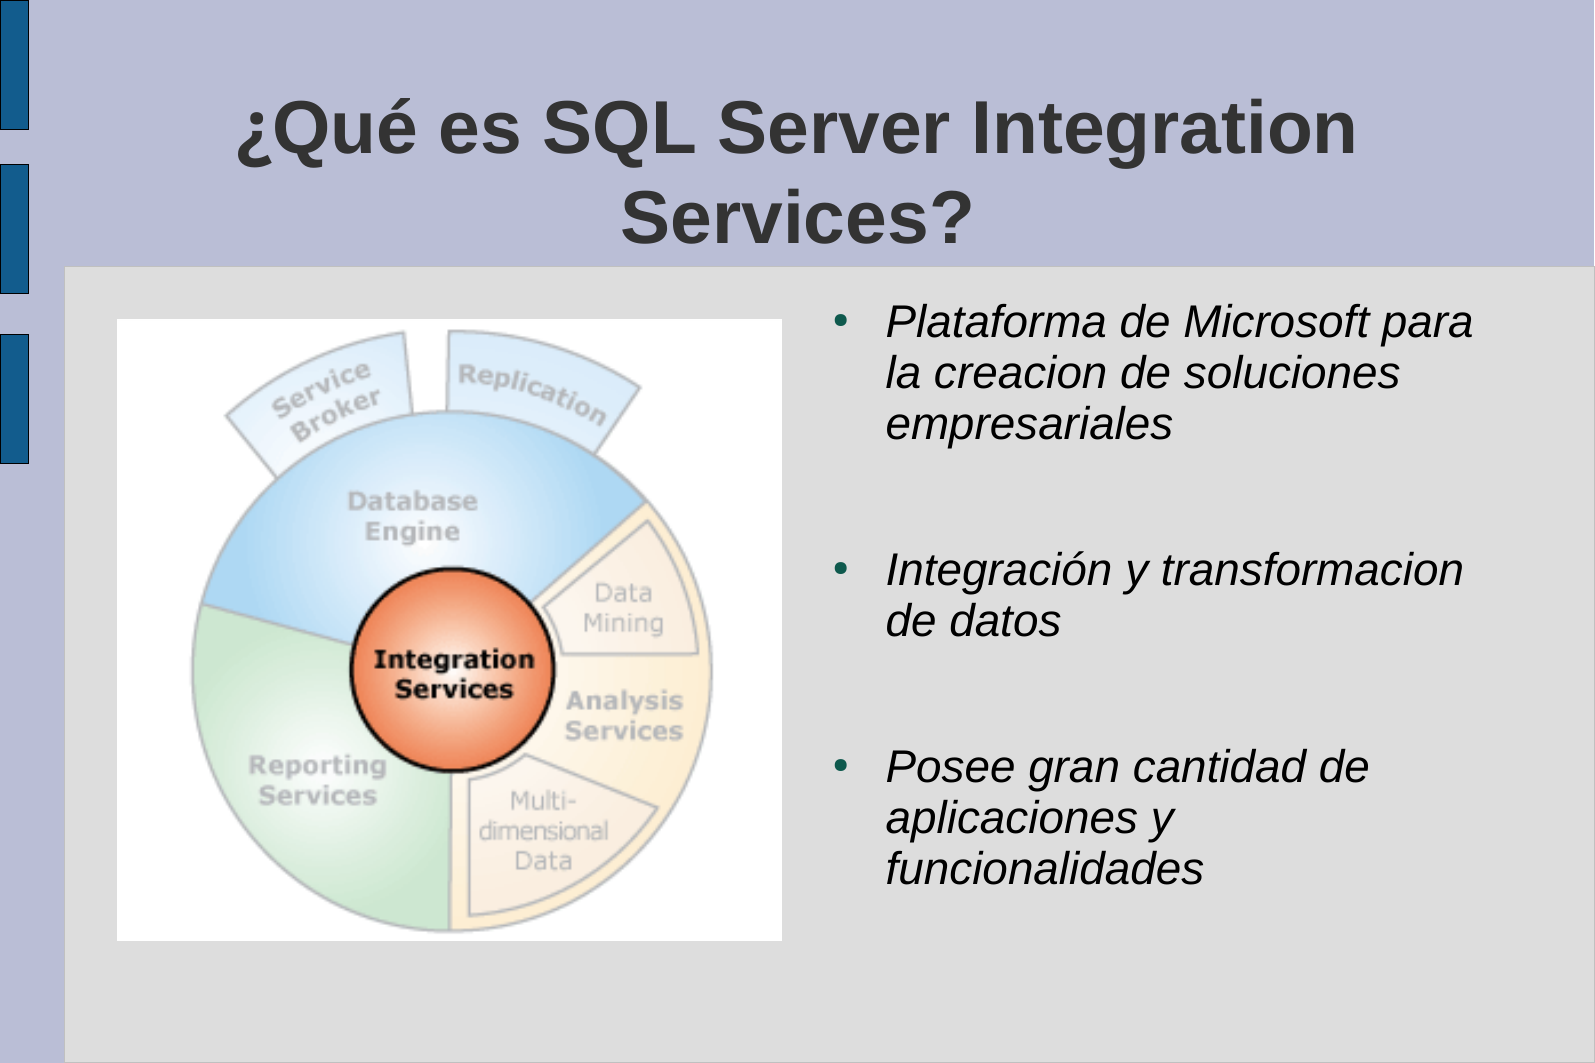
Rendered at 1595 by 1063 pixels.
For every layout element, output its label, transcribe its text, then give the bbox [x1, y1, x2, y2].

picture [117, 319, 782, 941]
list Plataforma de Microsoft para la creacion de soluciones empresariales Integración y transformacion de datos Posee gran cantidad de aplicaciones y funcionalidades [814, 295, 1480, 966]
title ¿Qué es SQL Server Integration Services? [117, 74, 1479, 259]
